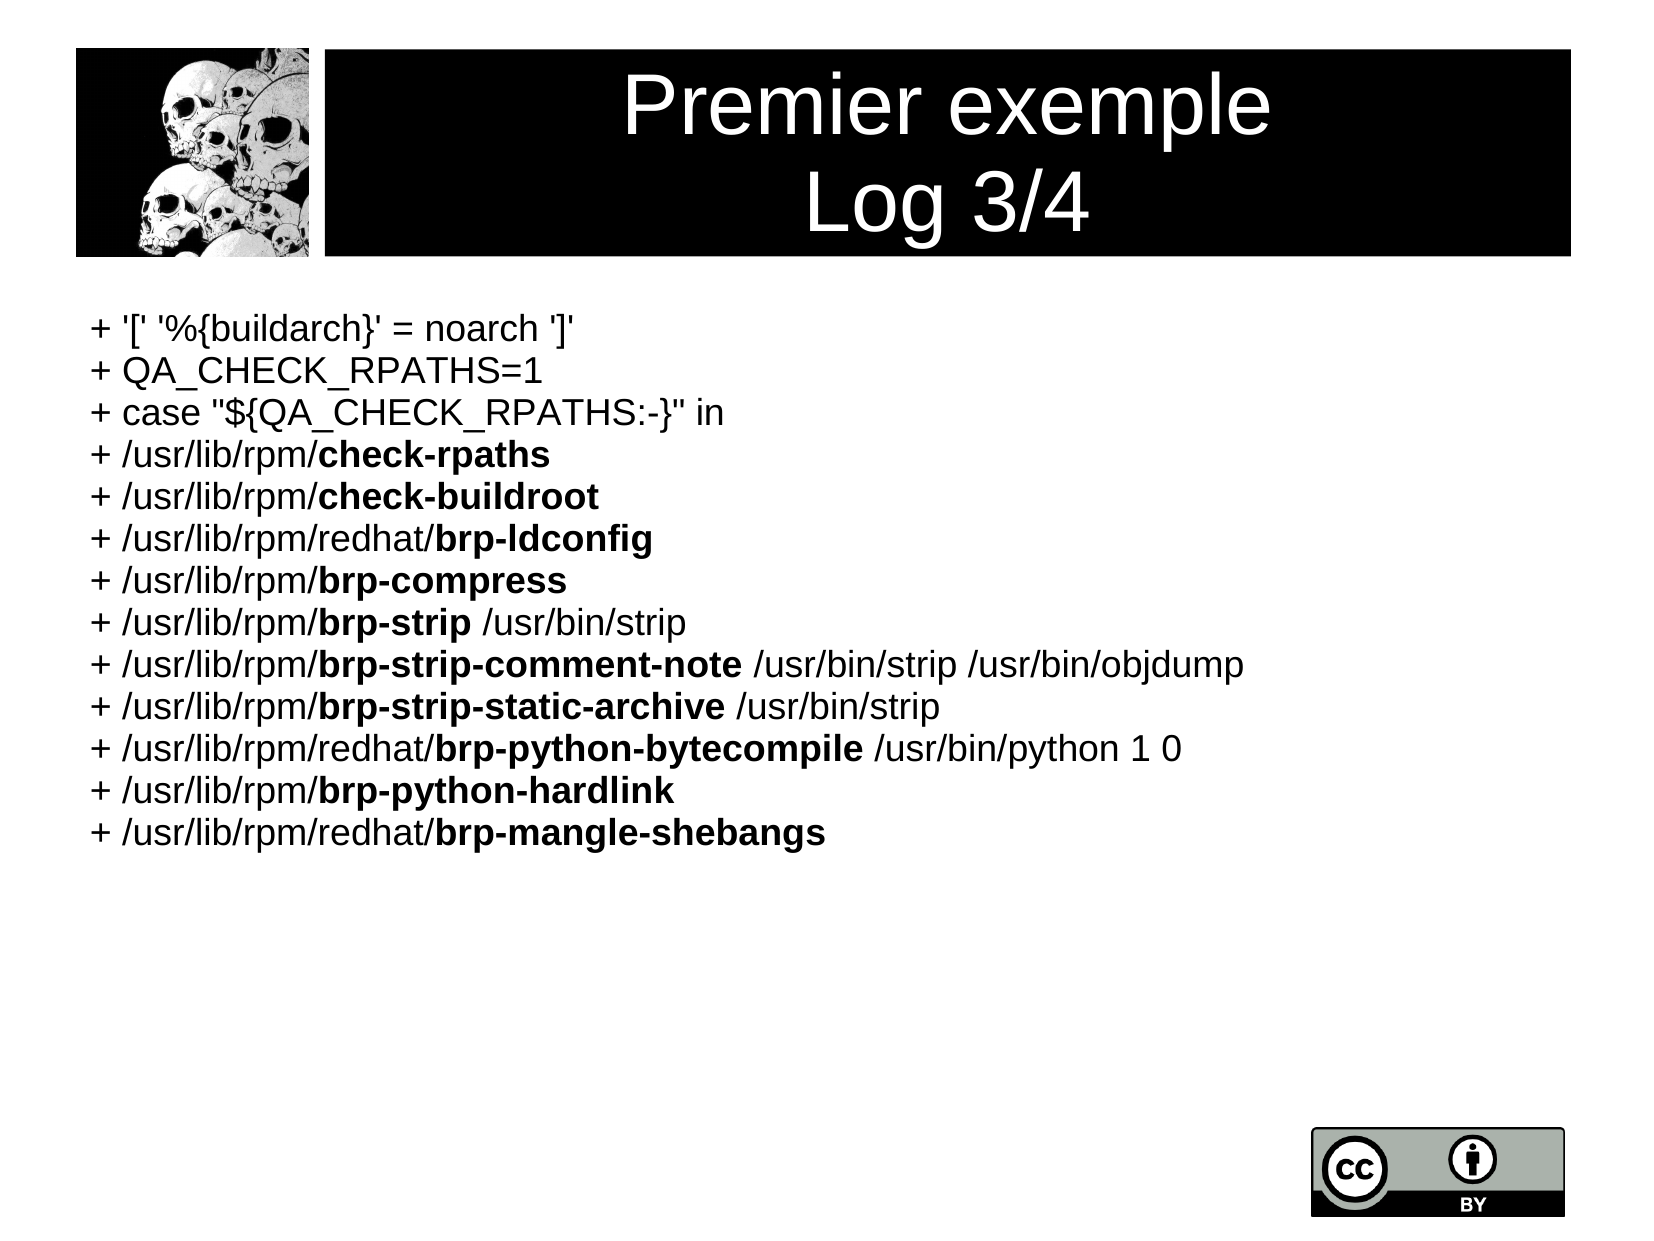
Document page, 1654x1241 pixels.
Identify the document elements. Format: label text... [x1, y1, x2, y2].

text_box + '[' '%{buildarch}' = noarch ']' + QA_CHECK_RPATHS=1 + case "${QA_CHECK_RPATHS:-}" in + /usr/lib/rpm/check-rpaths + /usr/lib/rpm/check-buildroot + /usr/lib/rpm/redhat/brp-ldconfig + /usr/lib/rpm/brp-compress + /usr/lib/rpm/brp-strip /usr/bin/strip + /usr/lib/rpm/brp-strip-comment-note /usr/bin/strip /usr/bin/objdump + /usr/lib/rpm/brp-strip-static-archive /usr/bin/strip + /usr/lib/rpm/redhat/brp-python-bytecompile /usr/bin/python 1 0 + /usr/lib/rpm/brp-python-hardlink + /usr/lib/rpm/redhat/brp-mangle-shebangs [75, 300, 1576, 903]
picture [1311, 1127, 1565, 1217]
picture [76, 48, 309, 257]
title Premier exemple Log 3/4 [324, 49, 1571, 257]
